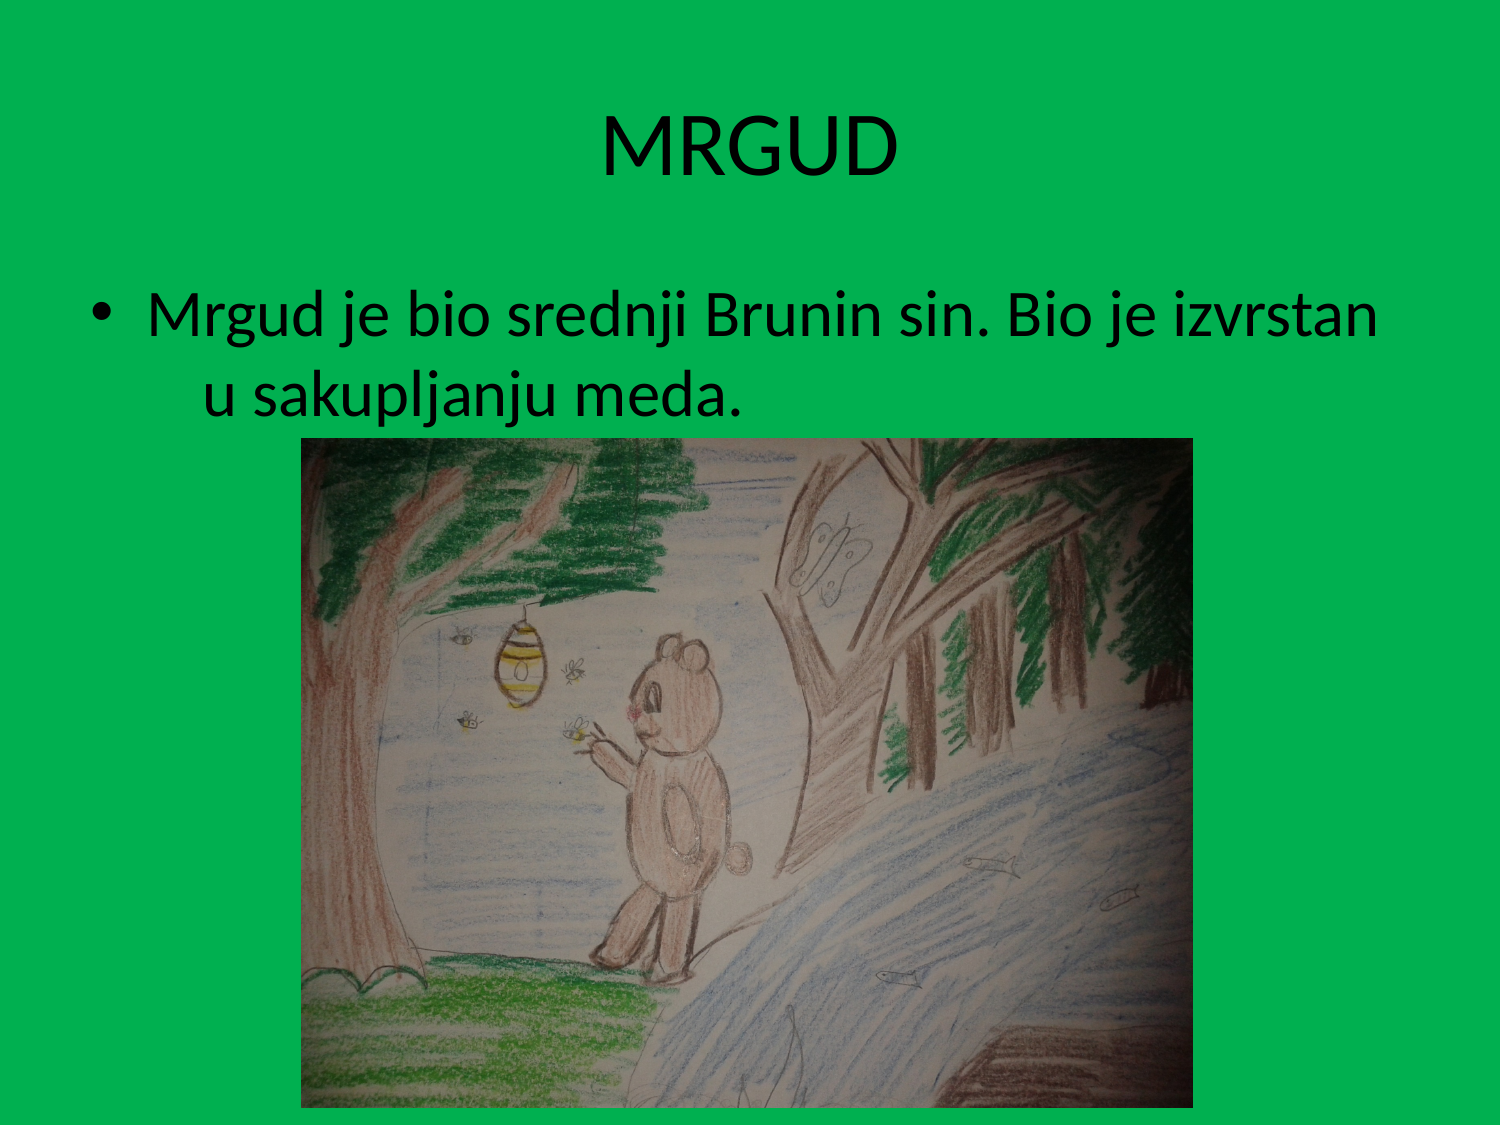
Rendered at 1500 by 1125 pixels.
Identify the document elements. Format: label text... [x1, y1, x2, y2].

list Mrgud je bio srednji Brunin sin. Bio je izvrstan u sakupljanju meda. [75, 262, 1426, 1005]
title MRGUD [75, 45, 1426, 233]
picture [301, 438, 1193, 1108]
